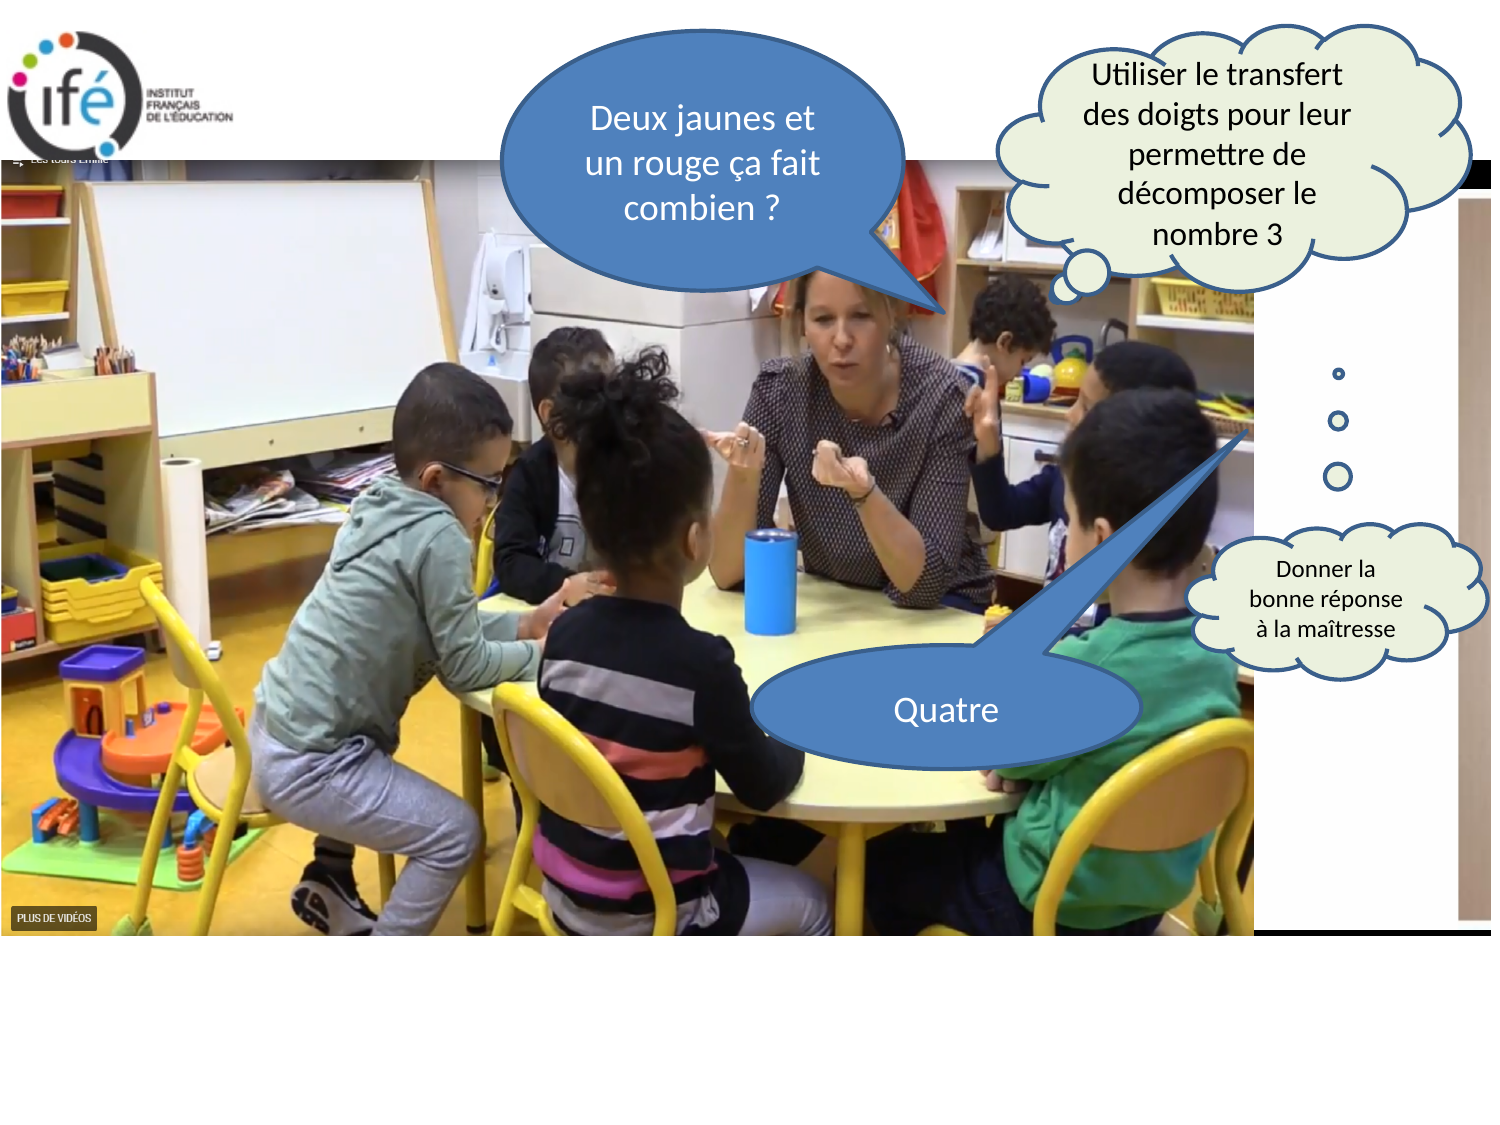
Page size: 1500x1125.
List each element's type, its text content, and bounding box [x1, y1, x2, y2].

text_box Utiliser le transfert des doigts pour leur permettre de décomposer le nombre 3 [997, 25, 1471, 304]
picture [1, 30, 1491, 936]
text_box Deux jaunes et un rouge ça fait combien ? [501, 30, 944, 313]
text_box Quatre [751, 430, 1247, 770]
text_box Donner la bonne réponse à la maîtresse [1186, 524, 1488, 680]
